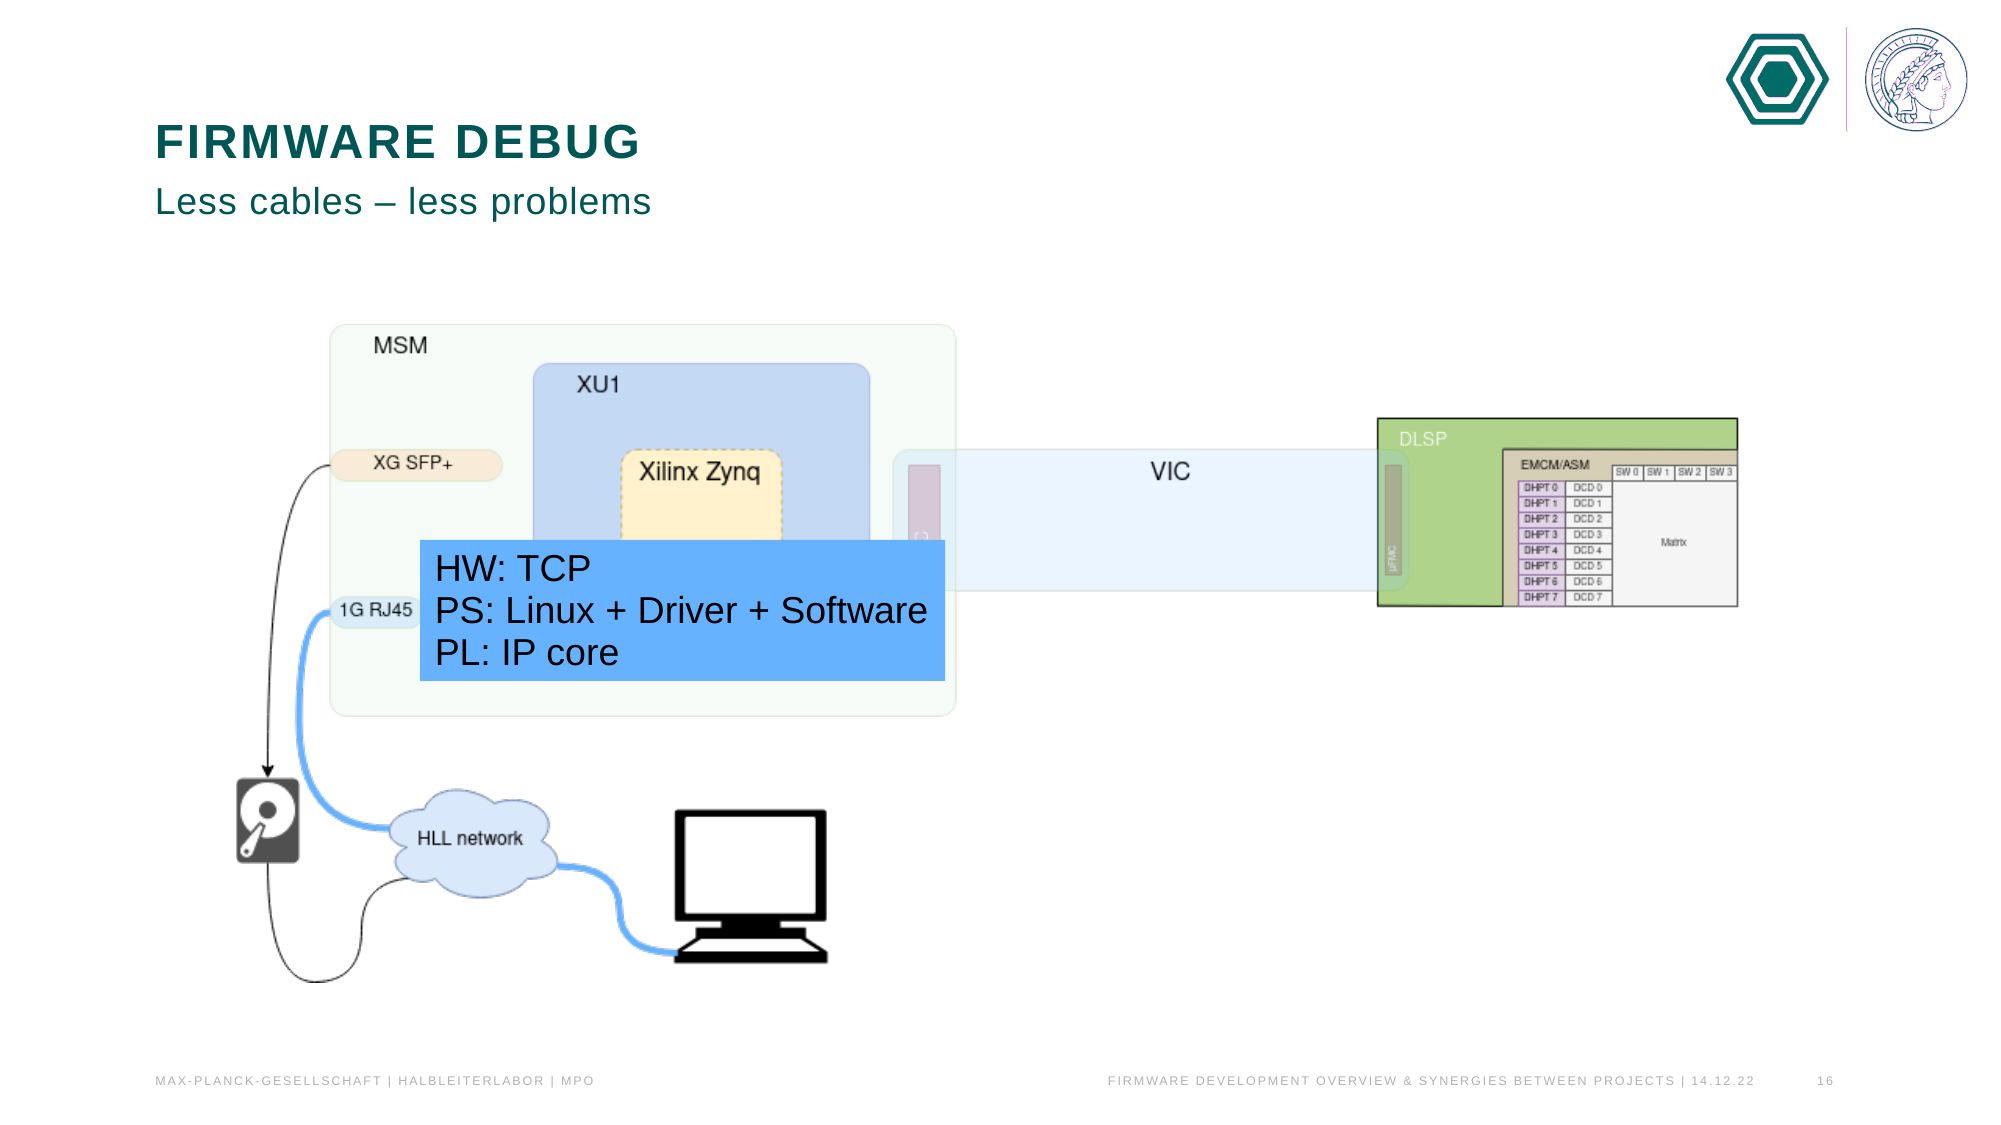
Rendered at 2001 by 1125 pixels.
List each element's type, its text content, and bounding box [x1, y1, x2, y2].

title Firmware debug Less cables – less problems [154, 113, 1844, 344]
picture [1709, 10, 1986, 147]
text_box HW: TCP PS: Linux + Driver + Software PL: IP core [420, 539, 946, 681]
picture [236, 324, 1740, 983]
